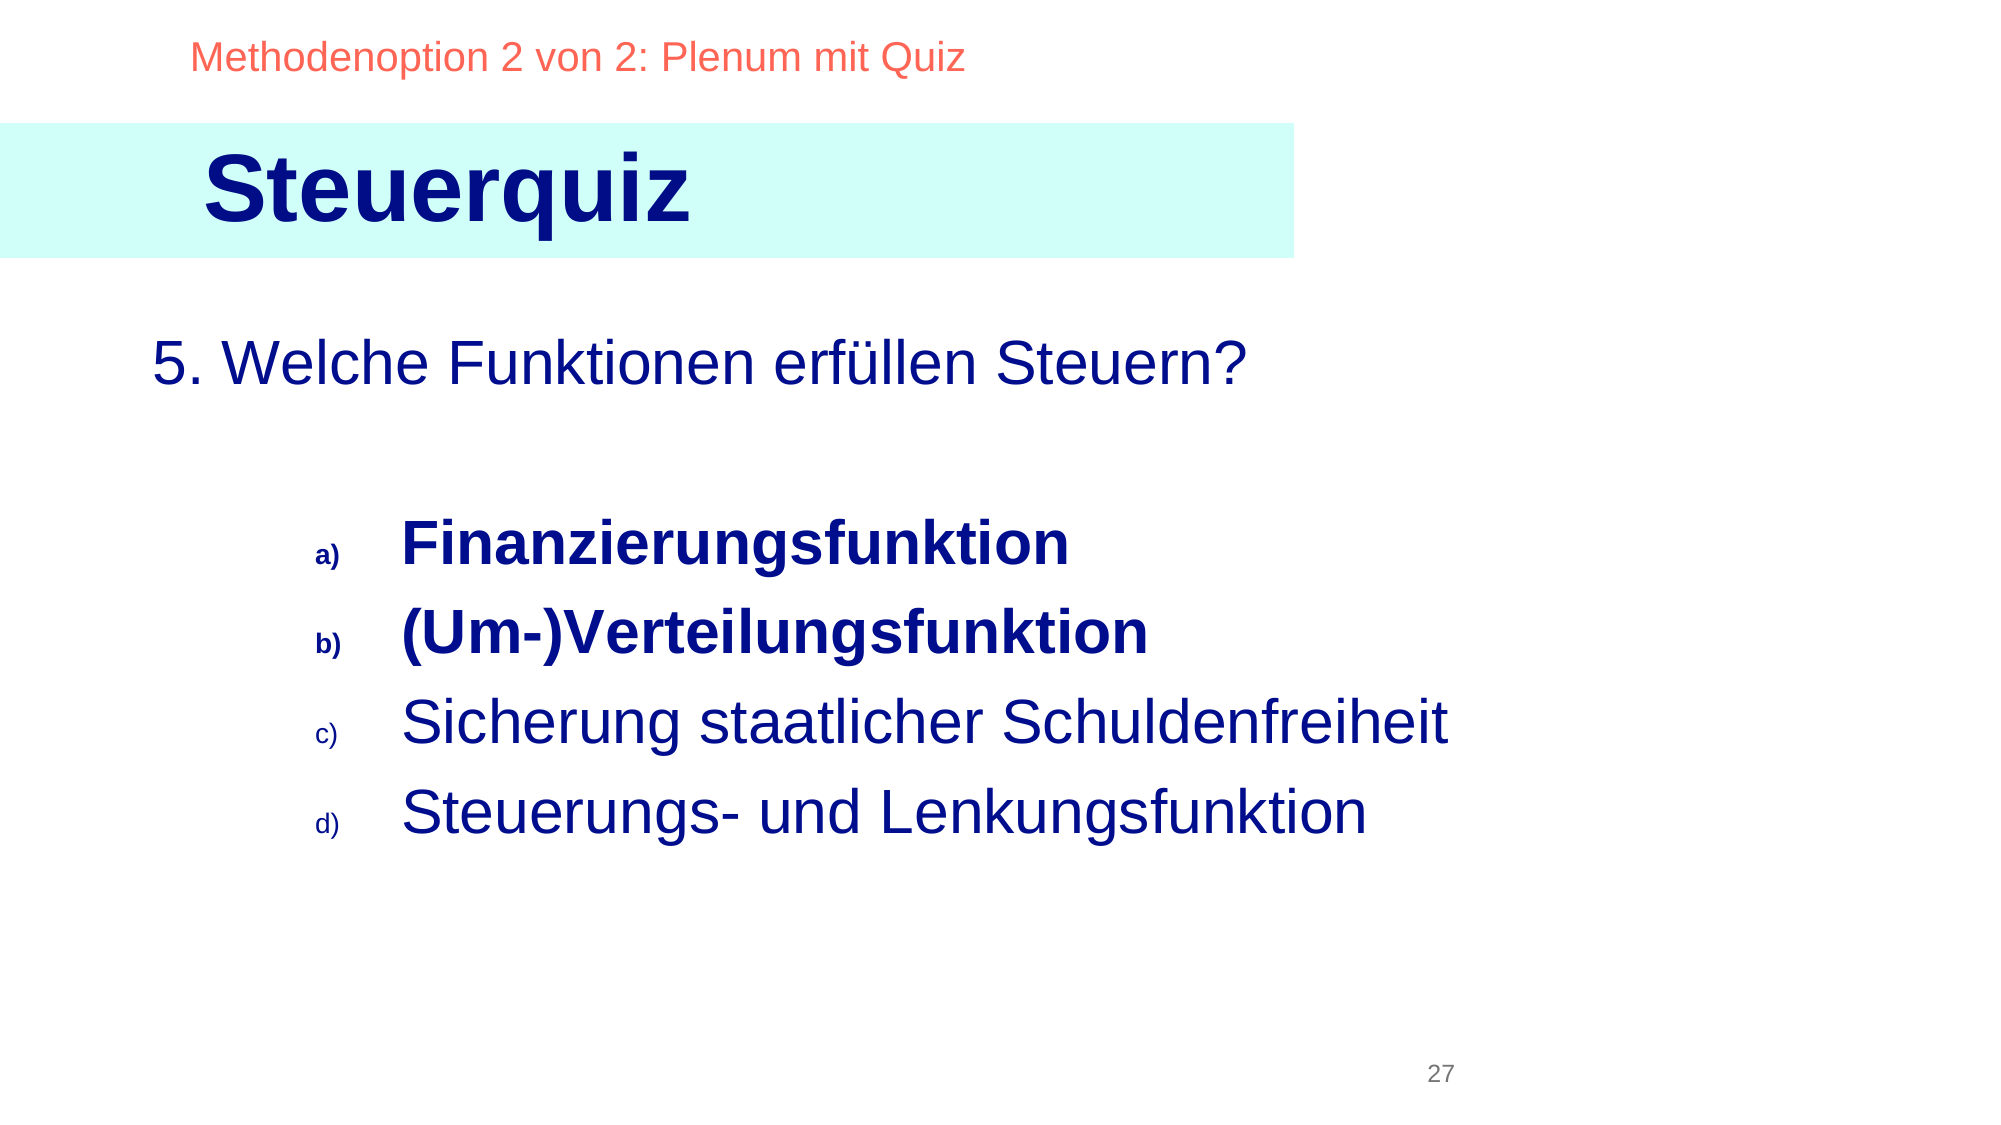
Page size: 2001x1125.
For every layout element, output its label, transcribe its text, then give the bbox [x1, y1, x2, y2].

list Methodenoption 2 von 2: Plenum mit Quiz [137, 27, 1274, 107]
list 5. Welche Funktionen erfüllen Steuern? Finanzierungsfunktion (Um-)Verteilungsfunktion Sicherung staatlicher Schuldenfreiheit Steuerungs- und Lenkungsfunktion [137, 299, 1863, 1065]
list Steuerquiz [150, 126, 1516, 255]
